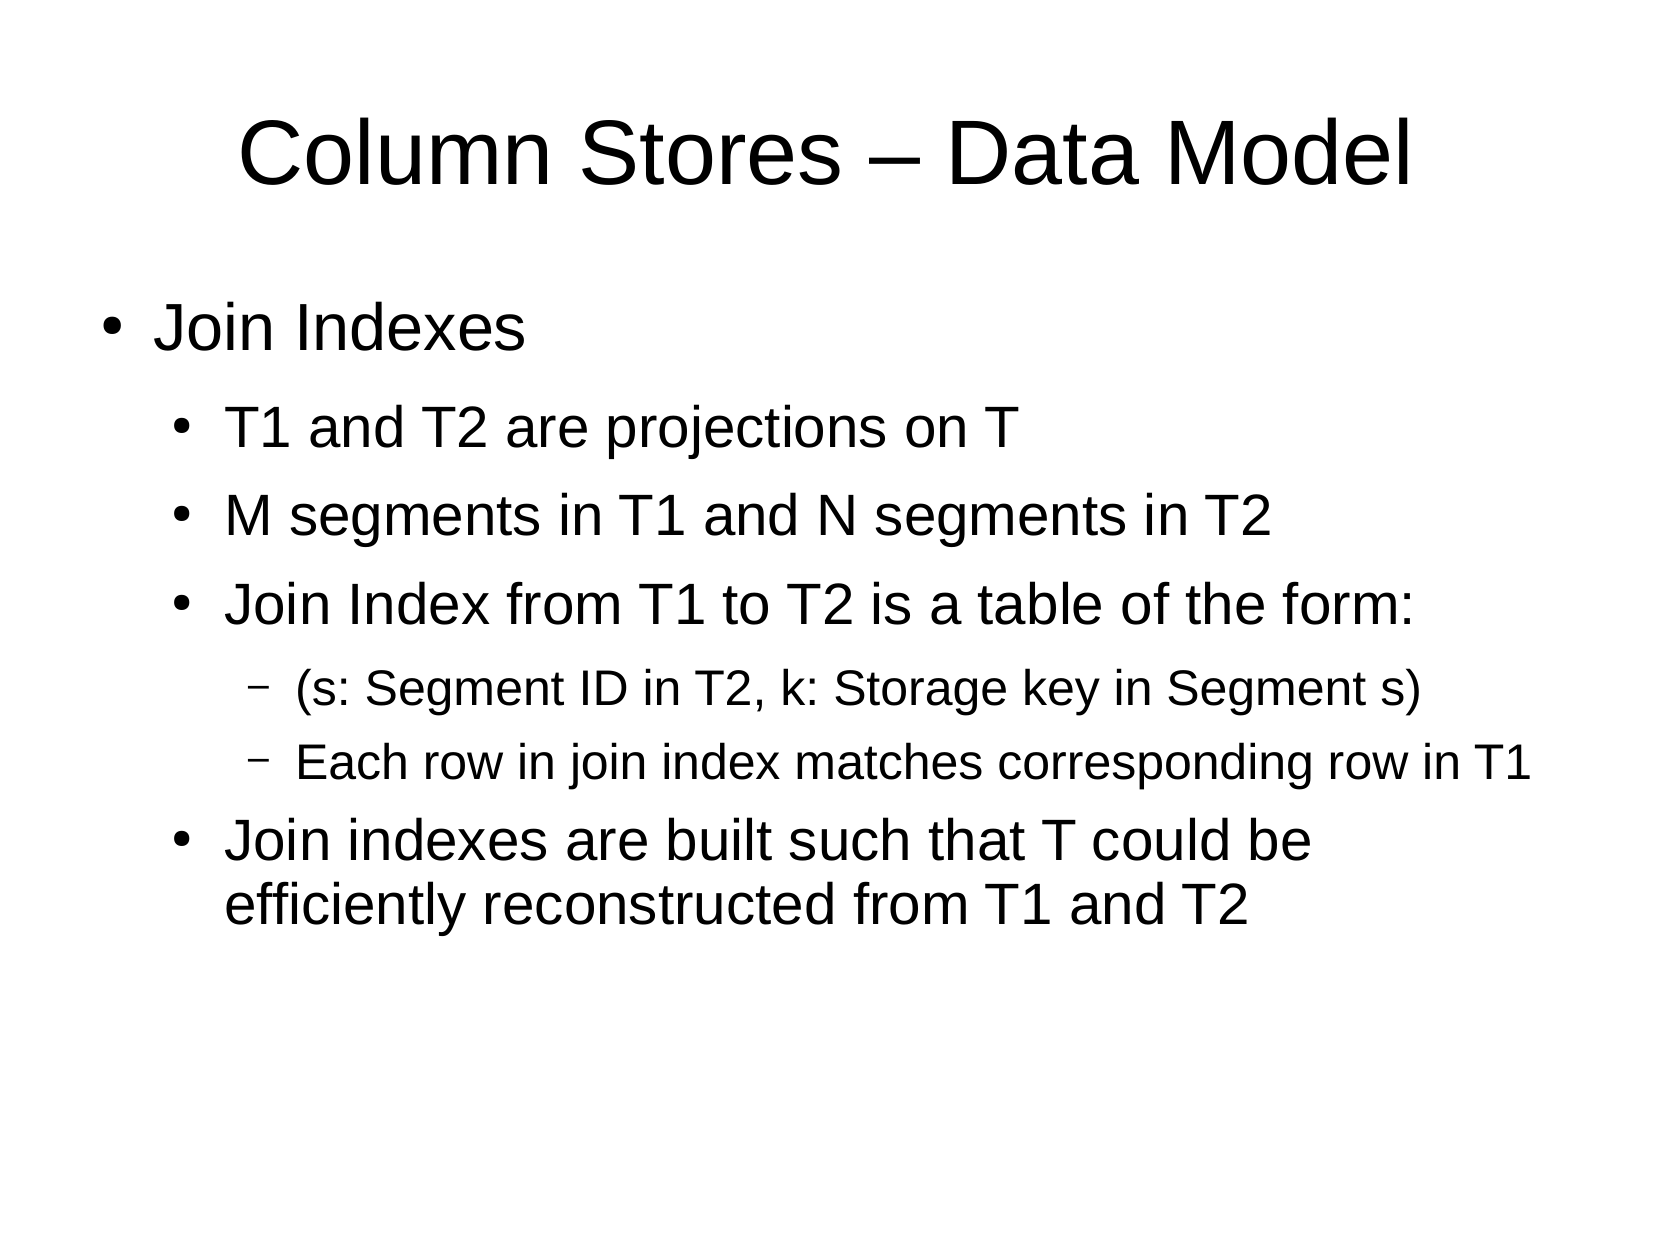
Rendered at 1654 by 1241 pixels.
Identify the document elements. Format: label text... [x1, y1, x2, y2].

title Column Stores – Data Model [82, 56, 1571, 250]
list Join Indexes T1 and T2 are projections on T M segments in T1 and N segments in T2 Join Index from T1 to T2 is a table of the form: (s: Segment ID in T2, k: Storage key in Segment s) Each row in join index matches corresponding row in T1 Join indexes are built such that T could be efficiently reconstructed from T1 and T2 [82, 290, 1571, 1109]
